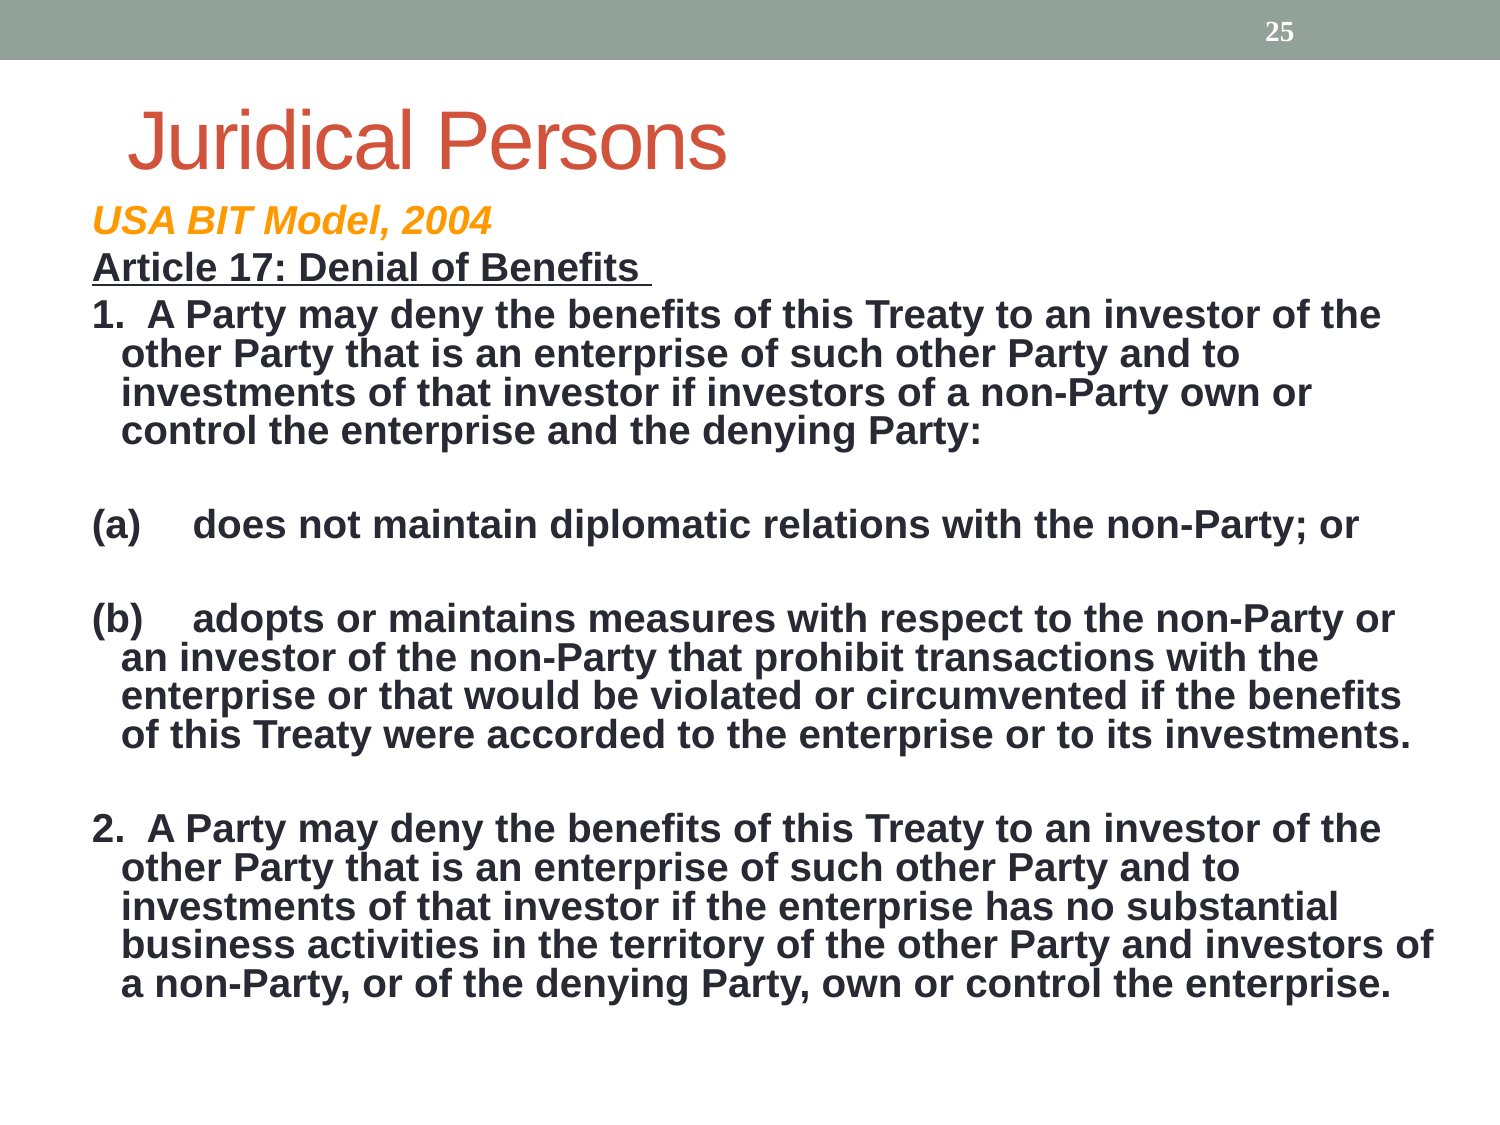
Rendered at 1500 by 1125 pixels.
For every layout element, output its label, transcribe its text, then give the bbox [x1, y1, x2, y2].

slide_number <編號> [1250, 3, 1425, 57]
title Juridical Persons [112, 42, 1388, 196]
list USA BIT Model, 2004 Article 17: Denial of Benefits 1. A Party may deny the benefits of this Treaty to an investor of the other Party that is an enterprise of such other Party and to investments of that investor if investors of a non-Party own or control the enterprise and the denying Party: (a) does not maintain diplomatic relations with the non-Party; or (b) adopts or maintains measures with respect to the non-Party or an investor of the non-Party that prohibit transactions with the enterprise or that would be violated or circumvented if the benefits of this Treaty were accorded to the enterprise or to its investments. 2. A Party may deny the benefits of this Treaty to an investor of the other Party that is an enterprise of such other Party and to investments of that investor if the enterprise has no substantial business activities in the territory of the other Party and investors of a non-Party, or of the denying Party, own or control the enterprise. [76, 196, 1459, 1035]
